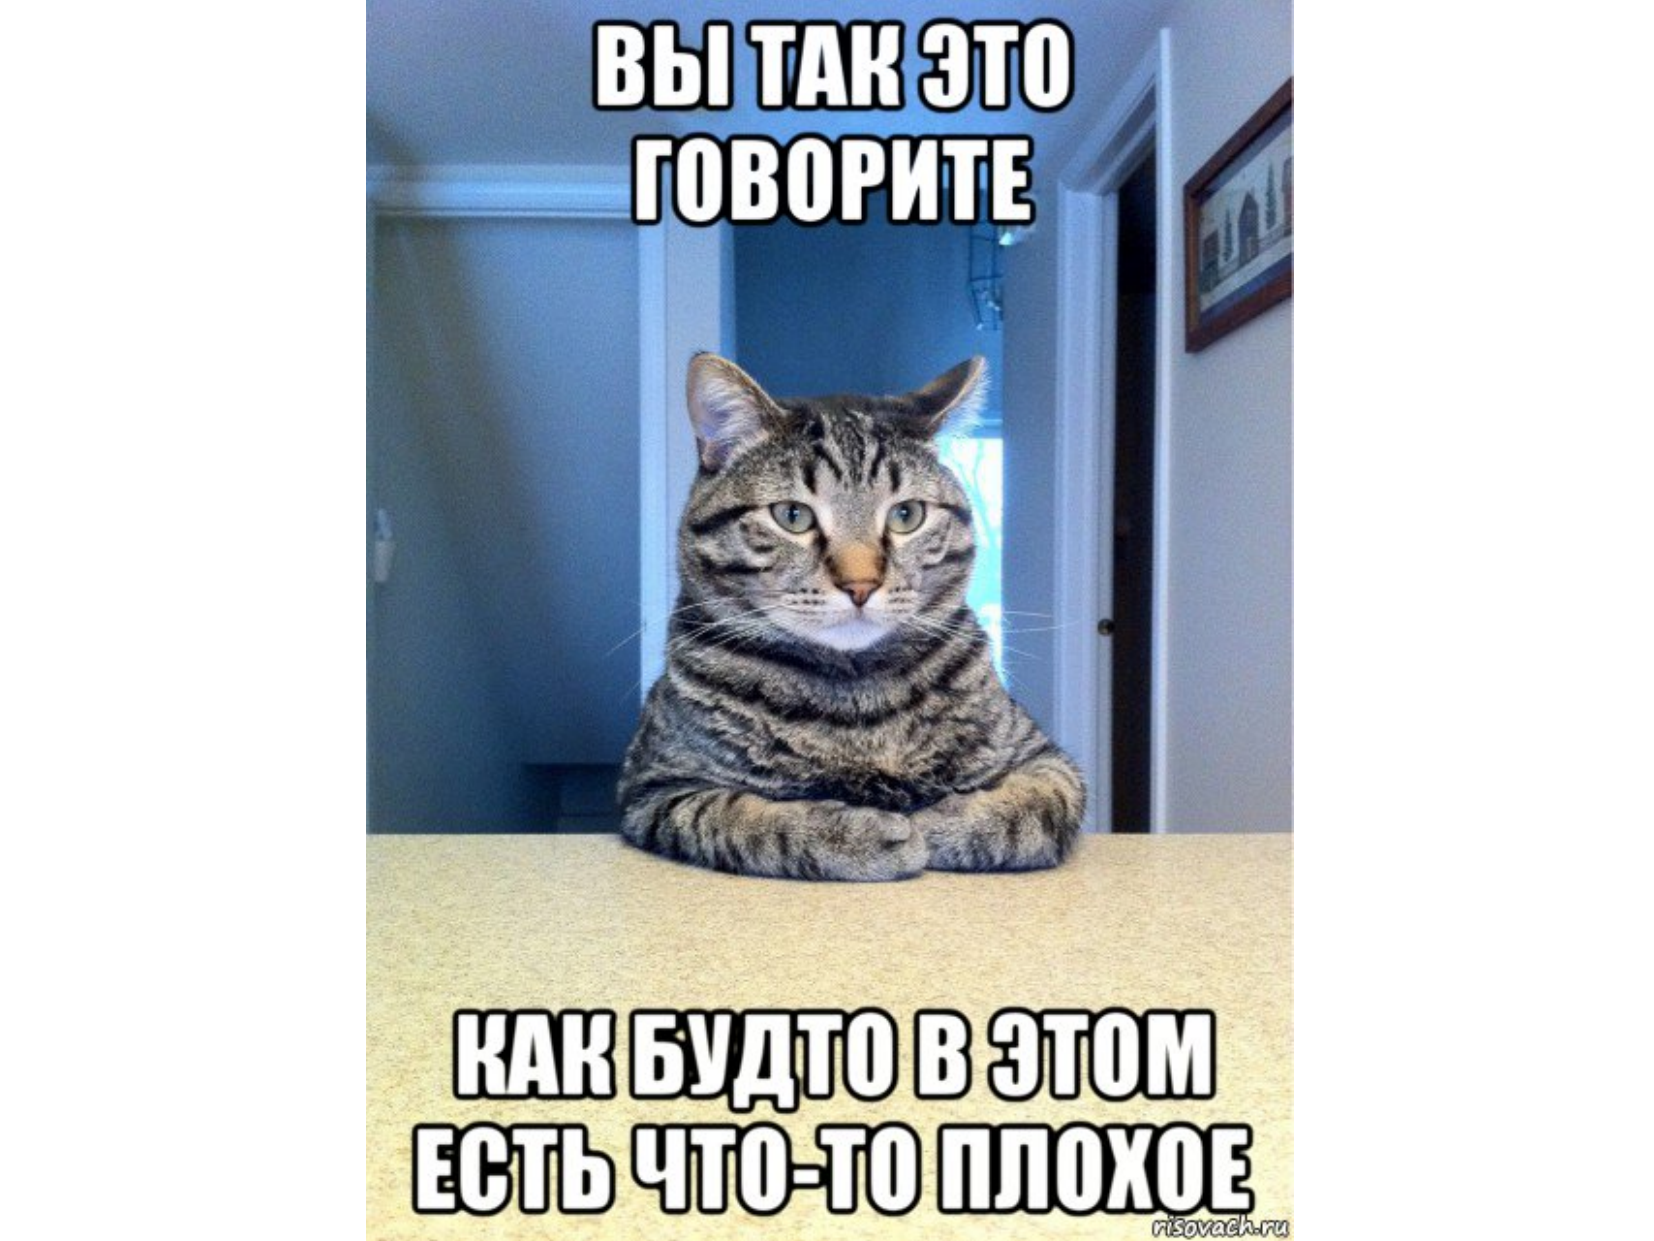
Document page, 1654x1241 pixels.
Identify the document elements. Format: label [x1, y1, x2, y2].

picture [366, 0, 1294, 1241]
